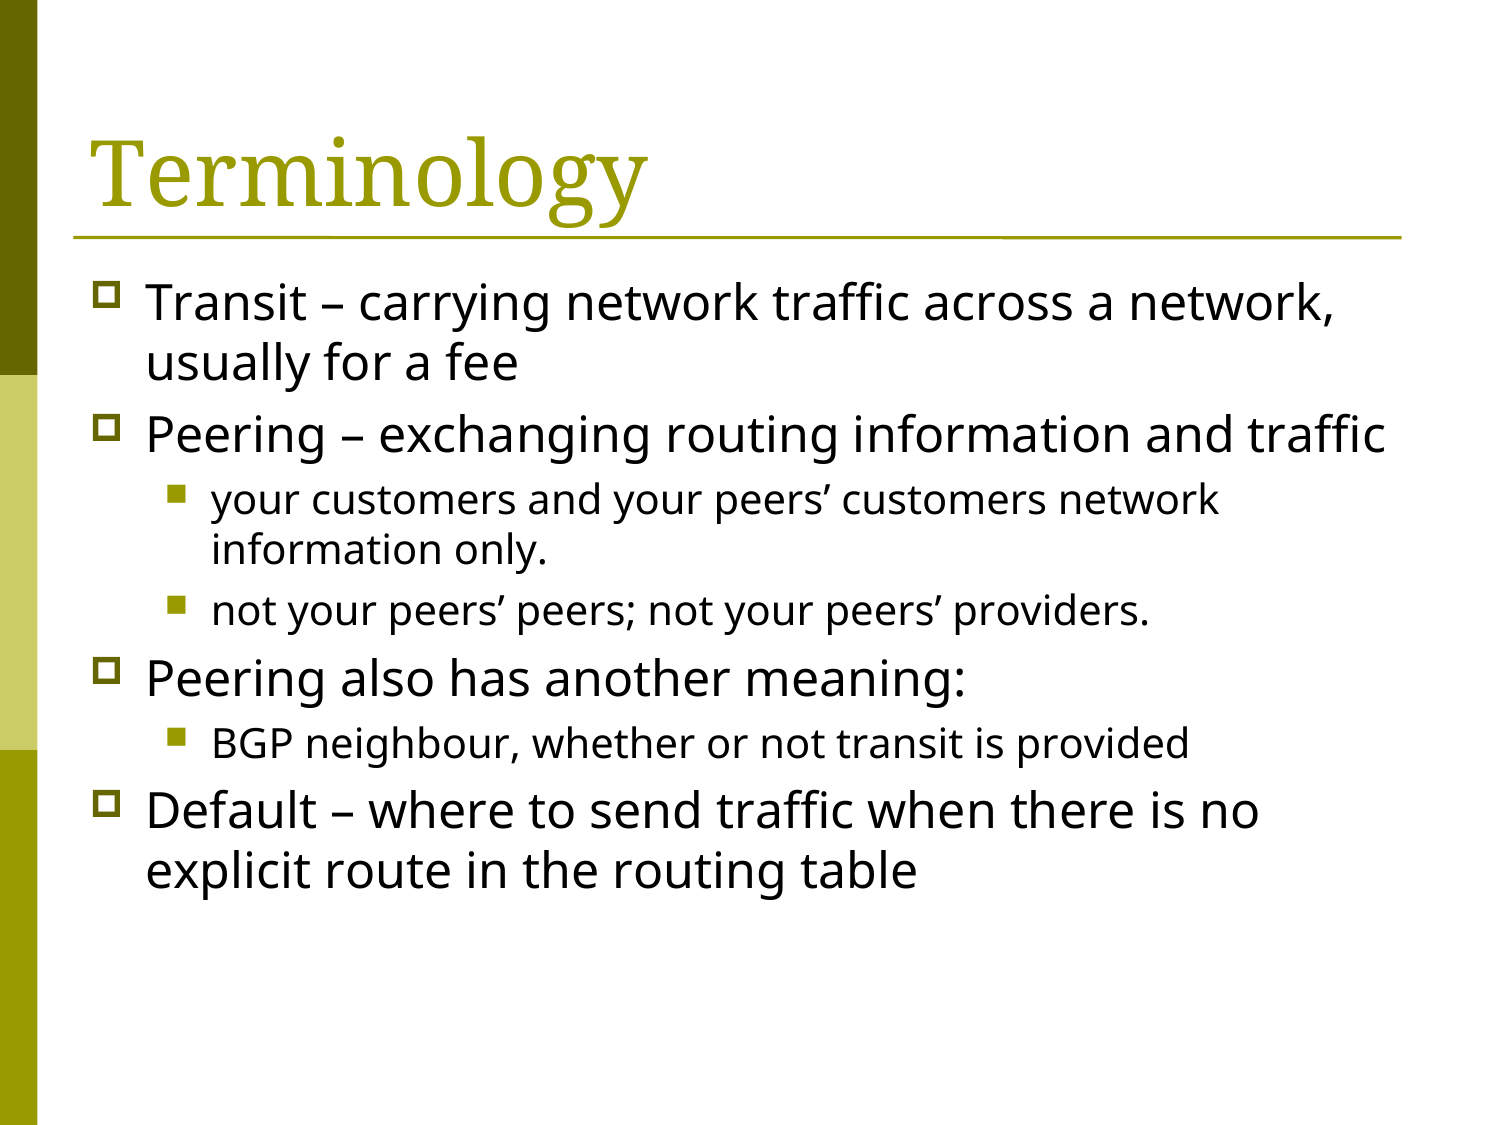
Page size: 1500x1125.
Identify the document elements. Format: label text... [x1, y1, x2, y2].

list Transit – carrying network traffic across a network, usually for a fee Peering – exchanging routing information and traffic your customers and your peers’ customers network information only. not your peers’ peers; not your peers’ providers. Peering also has another meaning: BGP neighbour, whether or not transit is provided Default – where to send traffic when there is no explicit route in the routing table [75, 262, 1426, 1006]
title Terminology [75, 45, 1426, 233]
